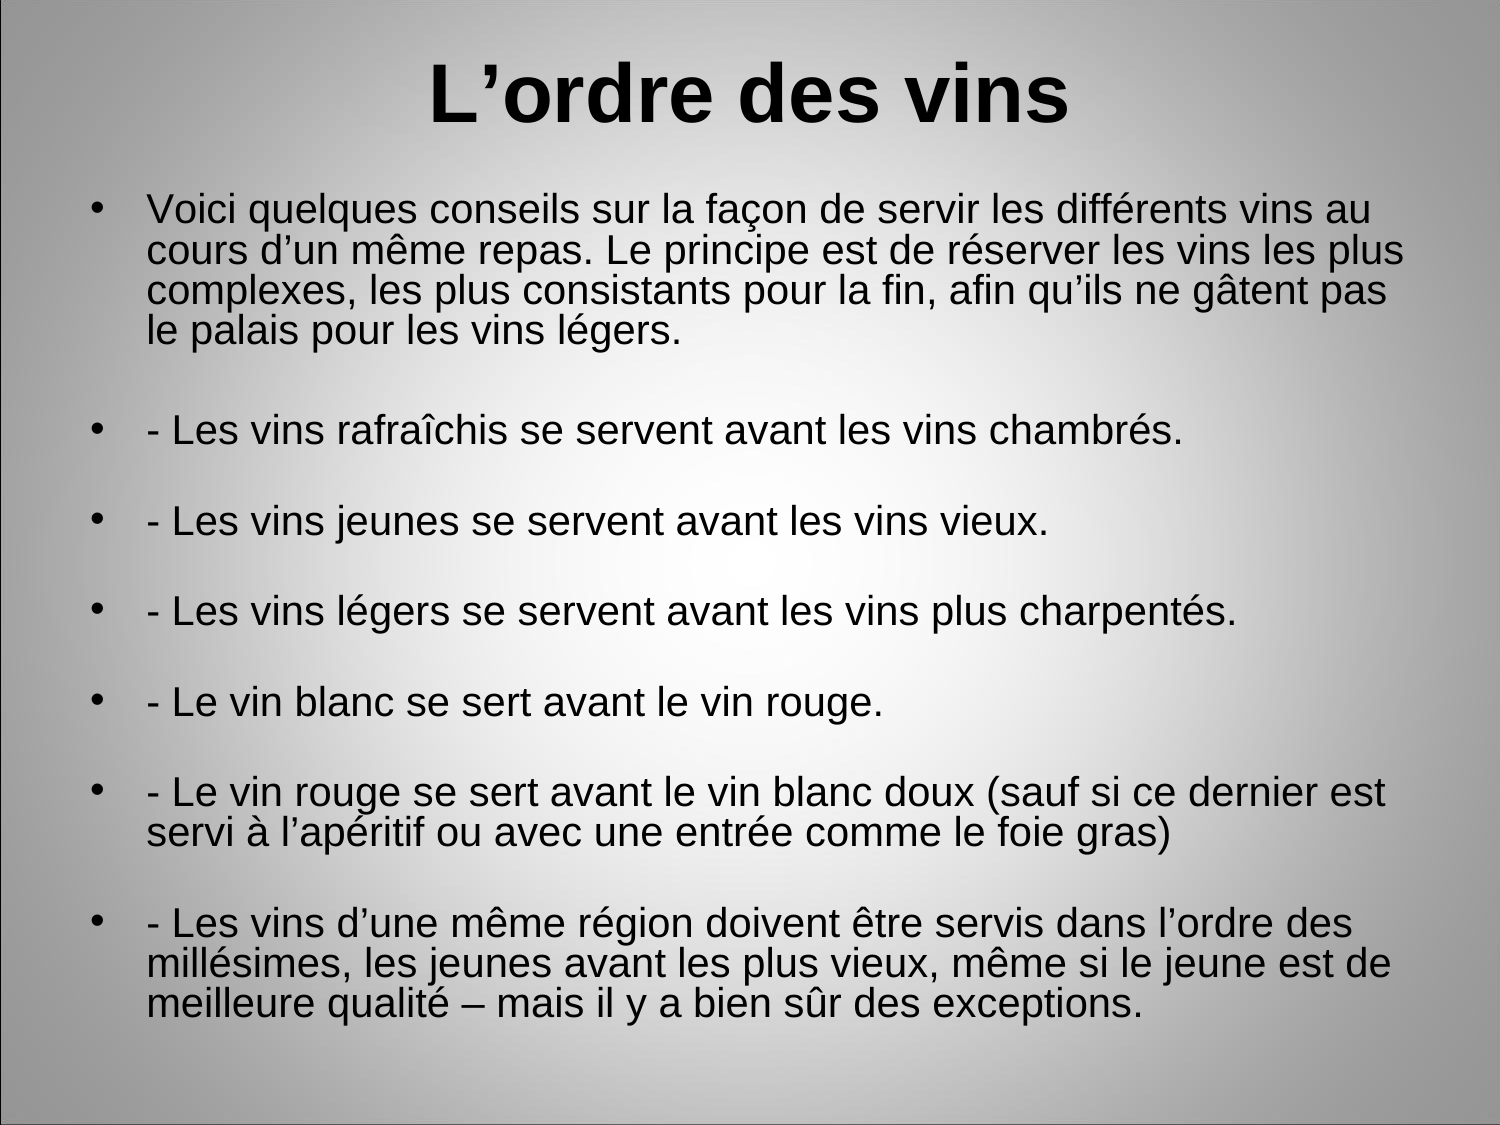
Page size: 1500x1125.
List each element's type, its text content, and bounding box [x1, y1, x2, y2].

list Voici quelques conseils sur la façon de servir les différents vins au cours d’un même repas. Le principe est de réserver les vins les plus complexes, les plus consistants pour la fin, afin qu’ils ne gâtent pas le palais pour les vins légers. - Les vins rafraîchis se servent avant les vins chambrés. - Les vins jeunes se servent avant les vins vieux. - Les vins légers se servent avant les vins plus charpentés. - Le vin blanc se sert avant le vin rouge. - Le vin rouge se sert avant le vin blanc doux (sauf si ce dernier est servi à l’apéritif ou avec une entrée comme le foie gras) - Les vins d’une même région doivent être servis dans l’ordre des millésimes, les jeunes avant les plus vieux, même si le jeune est de meilleure qualité – mais il y a bien sûr des exceptions. [75, 184, 1426, 1094]
picture [0, 0, 1500, 1125]
title L’ordre des vins [75, 31, 1426, 184]
